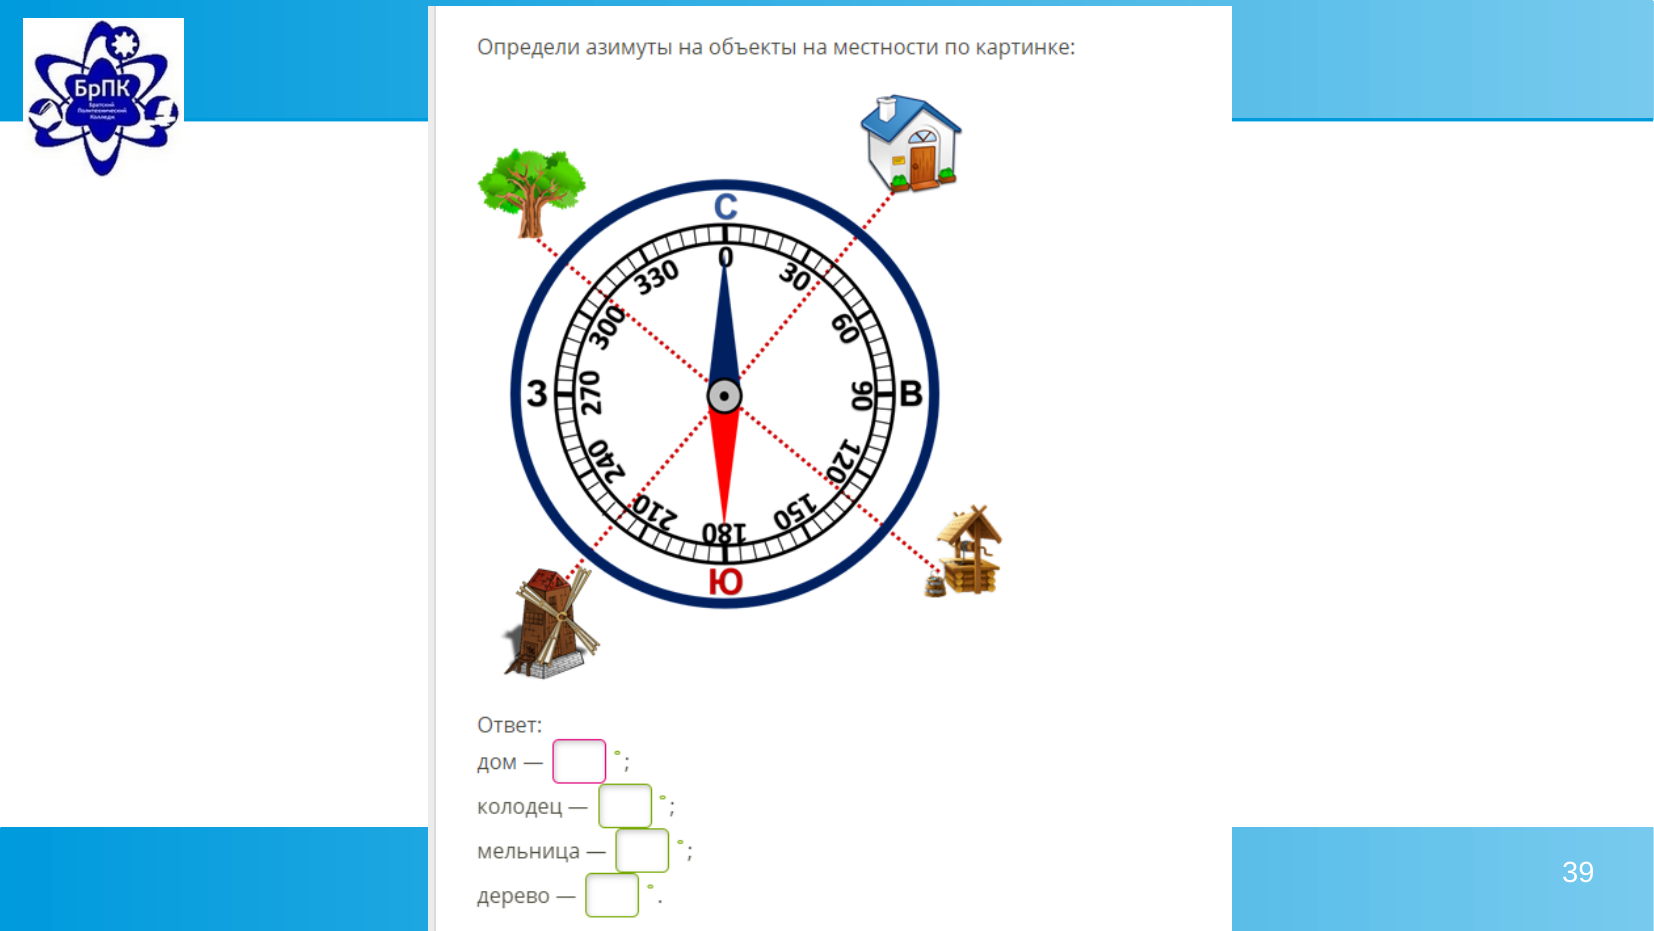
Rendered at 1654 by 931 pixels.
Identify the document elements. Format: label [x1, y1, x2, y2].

picture [428, 6, 1232, 931]
picture [23, 19, 184, 179]
